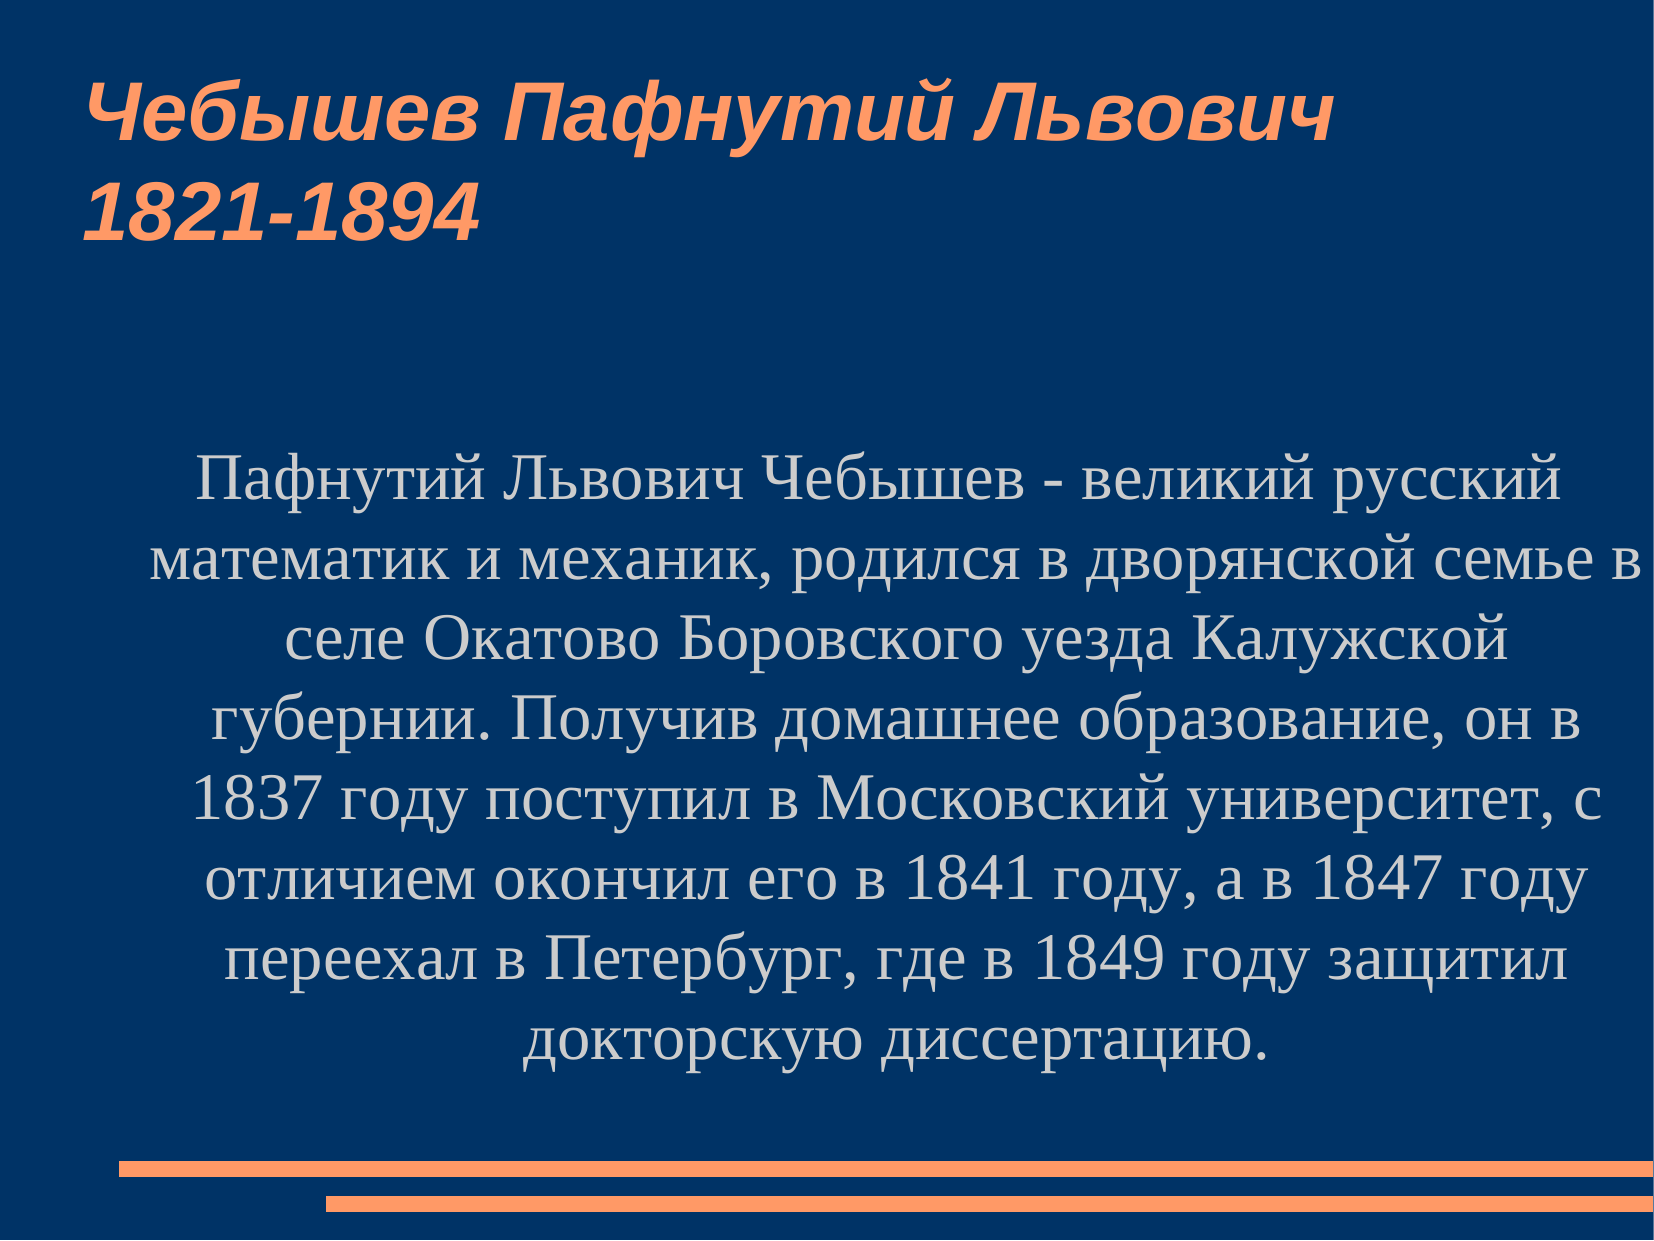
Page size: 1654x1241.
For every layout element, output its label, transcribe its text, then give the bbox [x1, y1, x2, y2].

title Чебышев Пафнутий Львович 1821-1894 [82, 56, 1571, 250]
subtitle Пафнутий Львович Чебышев - великий русский математик и механик, родился в дворянской семье в селе Окатово Боровского уезда Калужской губернии. Получив домашнее образование, он в 1837 году поступил в Московский университет, с отличием окончил его в 1841 году, а в 1847 году переехал в Петербург, где в 1849 году защитил докторскую диссертацию. [0, 265, 1654, 1241]
